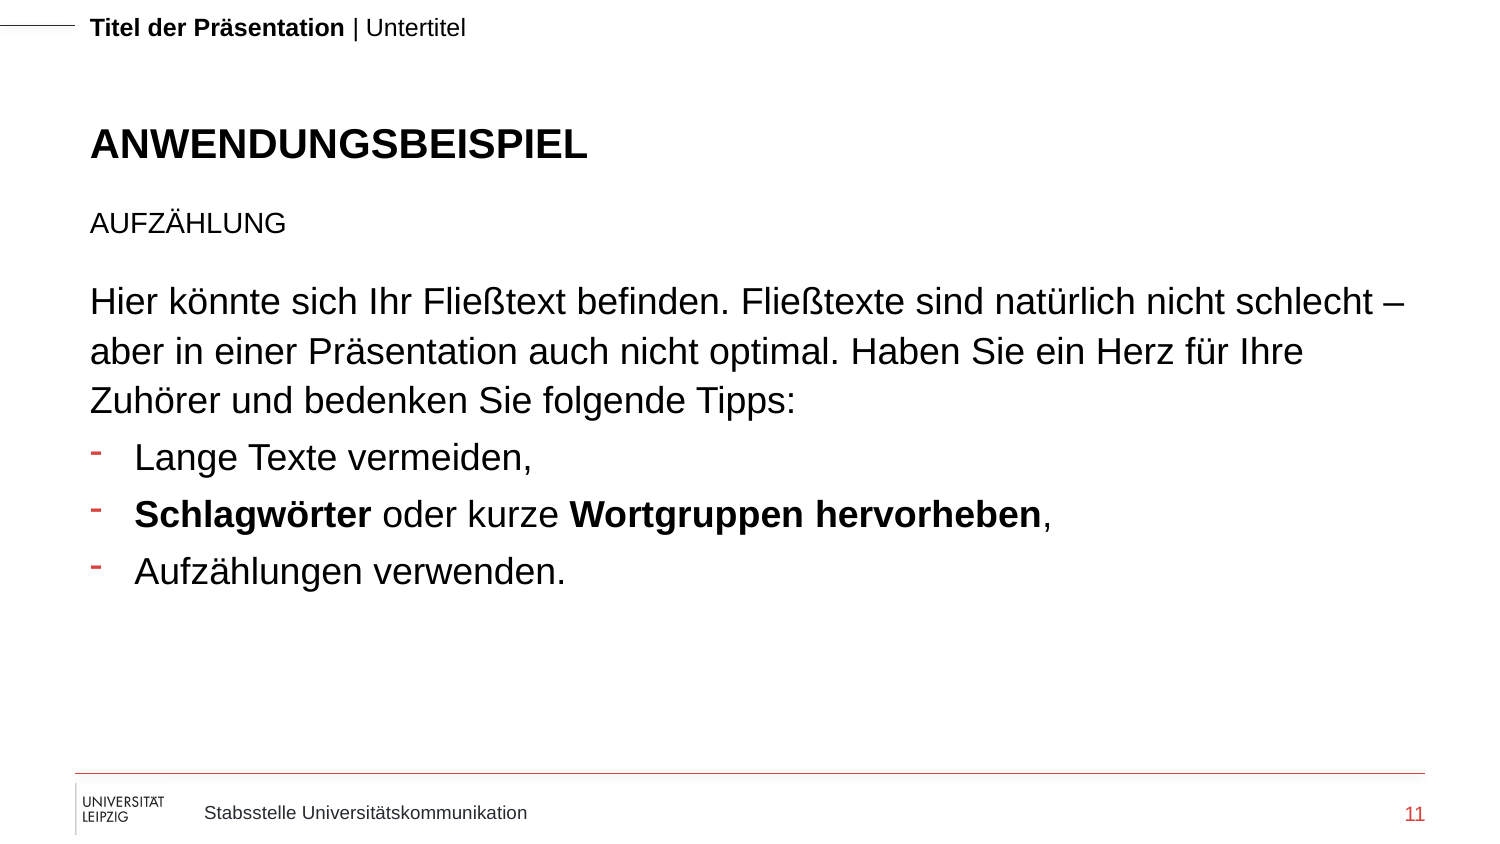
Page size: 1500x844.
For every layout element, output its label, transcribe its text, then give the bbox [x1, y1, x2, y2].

title Anwendungsbeispiel [75, 50, 1426, 175]
list AUFZÄHLUNG [75, 184, 1426, 247]
list Hier könnte sich Ihr Fließtext befinden. Fließtexte sind natürlich nicht schlecht – aber in einer Präsentation auch nicht optimal. Haben Sie ein Herz für Ihre Zuhörer und bedenken Sie folgende Tipps: Lange Texte vermeiden, Schlagwörter oder kurze Wortgruppen hervorheben, Aufzählungen verwenden. [75, 265, 1426, 755]
picture [75, 782, 165, 836]
slide_number <number> [1303, 800, 1426, 834]
